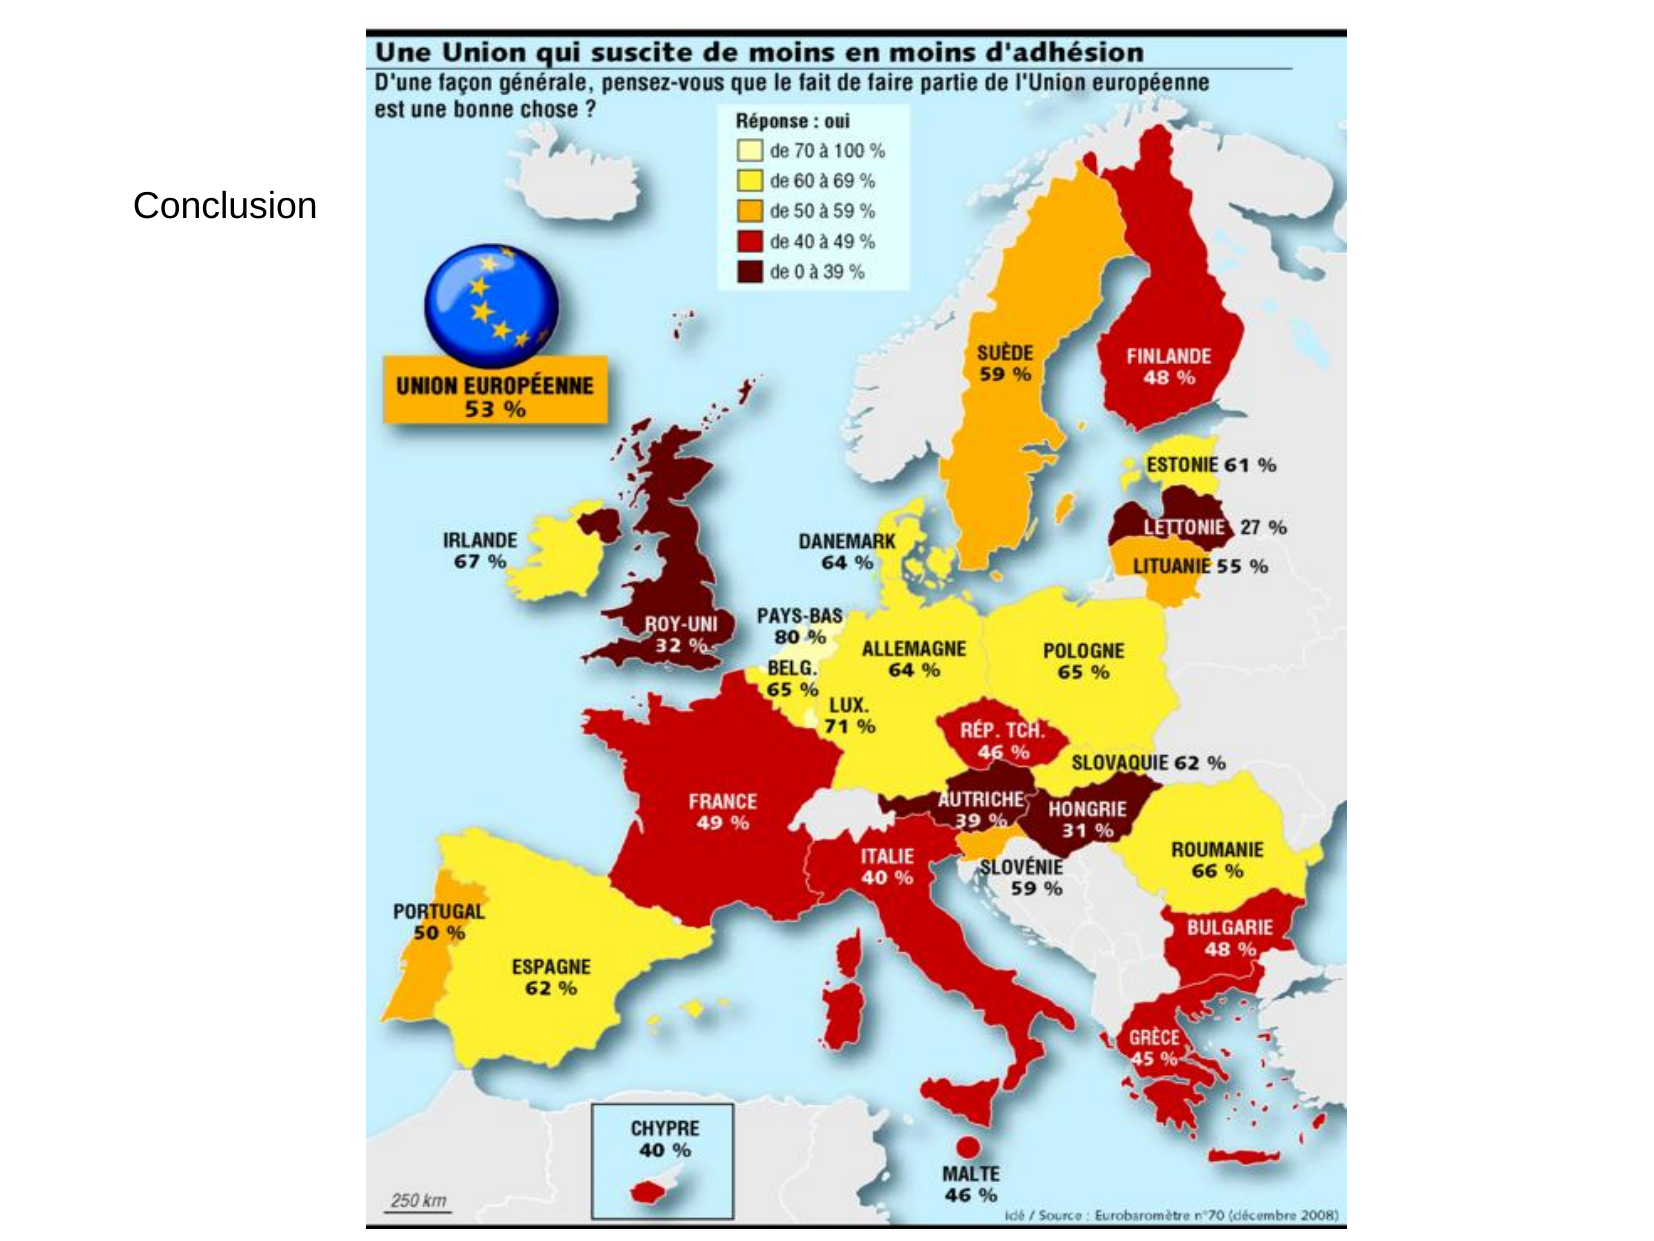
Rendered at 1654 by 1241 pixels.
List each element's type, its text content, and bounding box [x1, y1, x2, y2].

picture [366, 23, 1347, 1229]
text_box Conclusion [118, 177, 333, 235]
